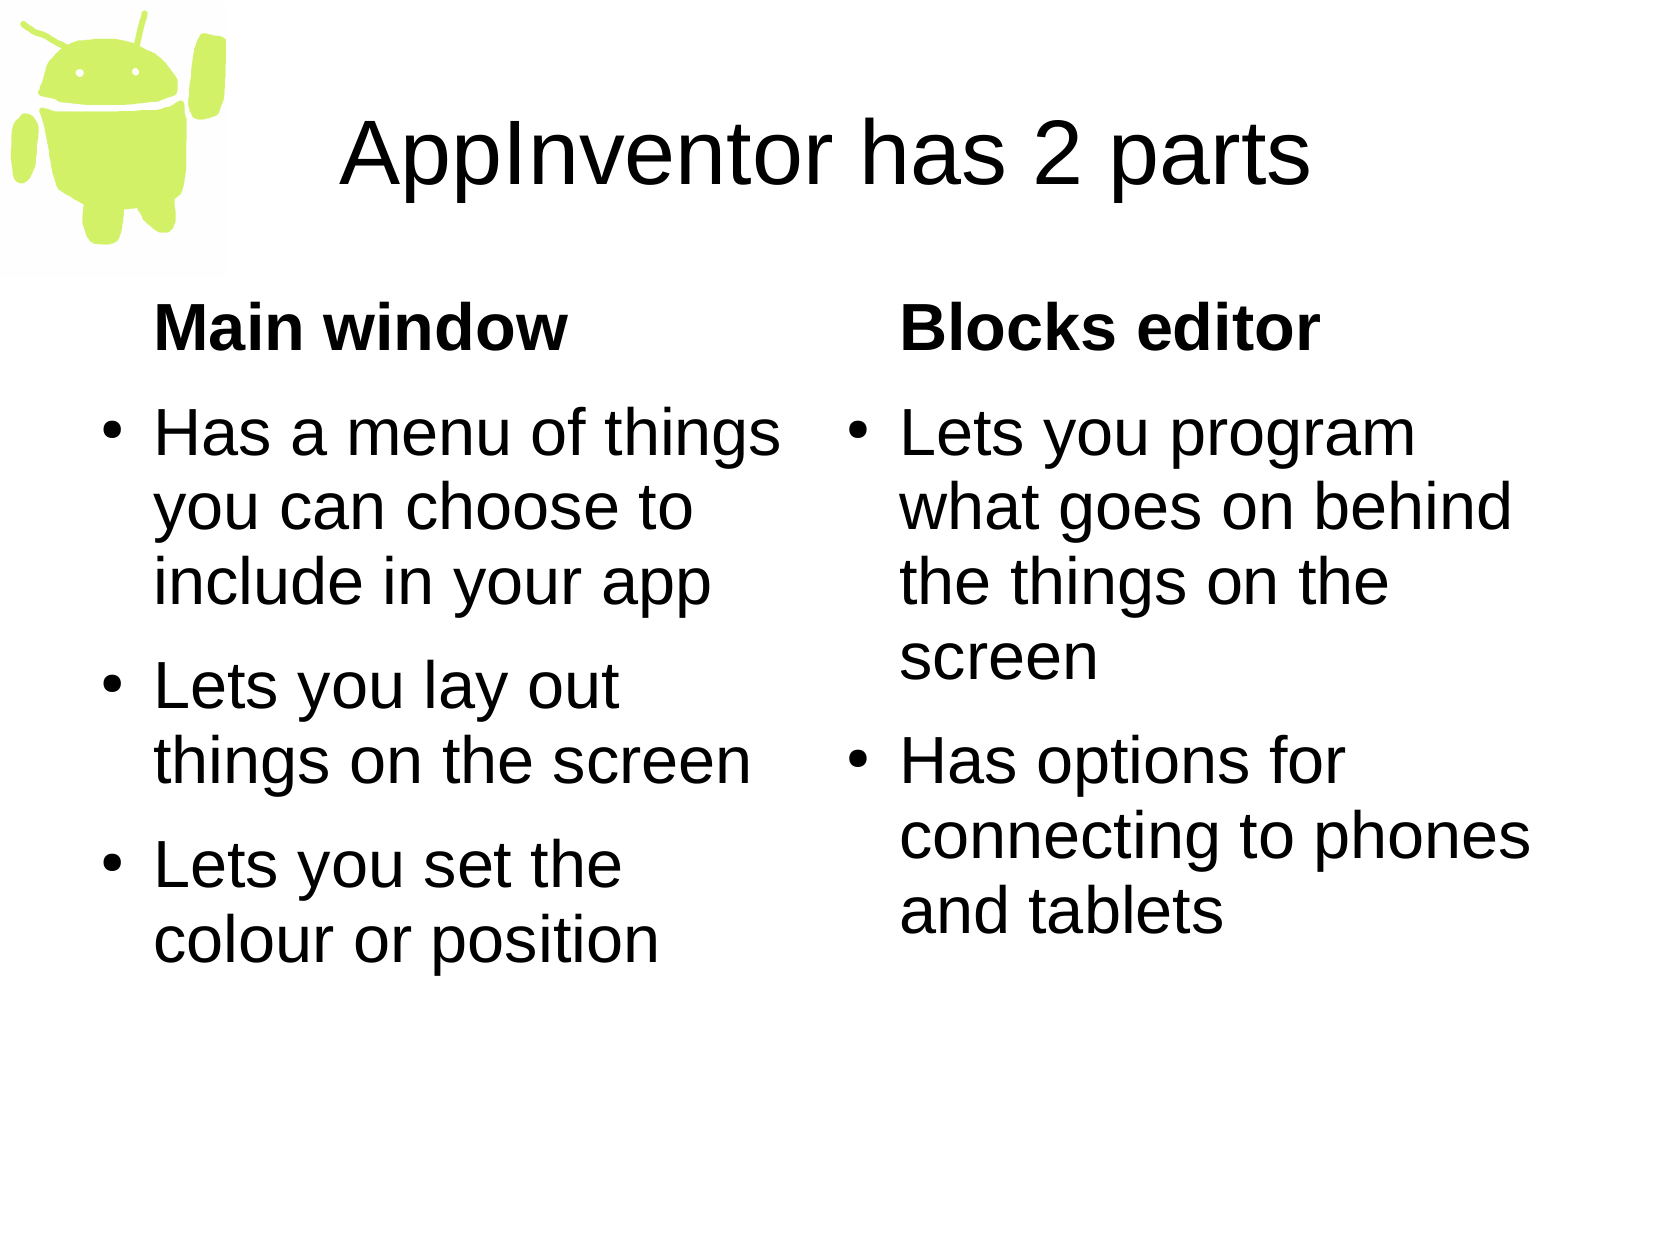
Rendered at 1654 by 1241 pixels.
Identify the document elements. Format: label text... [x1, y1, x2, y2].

list Main window Has a menu of things you can choose to include in your app Lets you lay out things on the screen Lets you set the colour or position [82, 290, 793, 1010]
list Blocks editor Lets you program what goes on behind the things on the screen Has options for connecting to phones and tablets [828, 290, 1539, 1010]
picture [0, 1, 226, 277]
title AppInventor has 2 parts [226, 49, 1571, 257]
